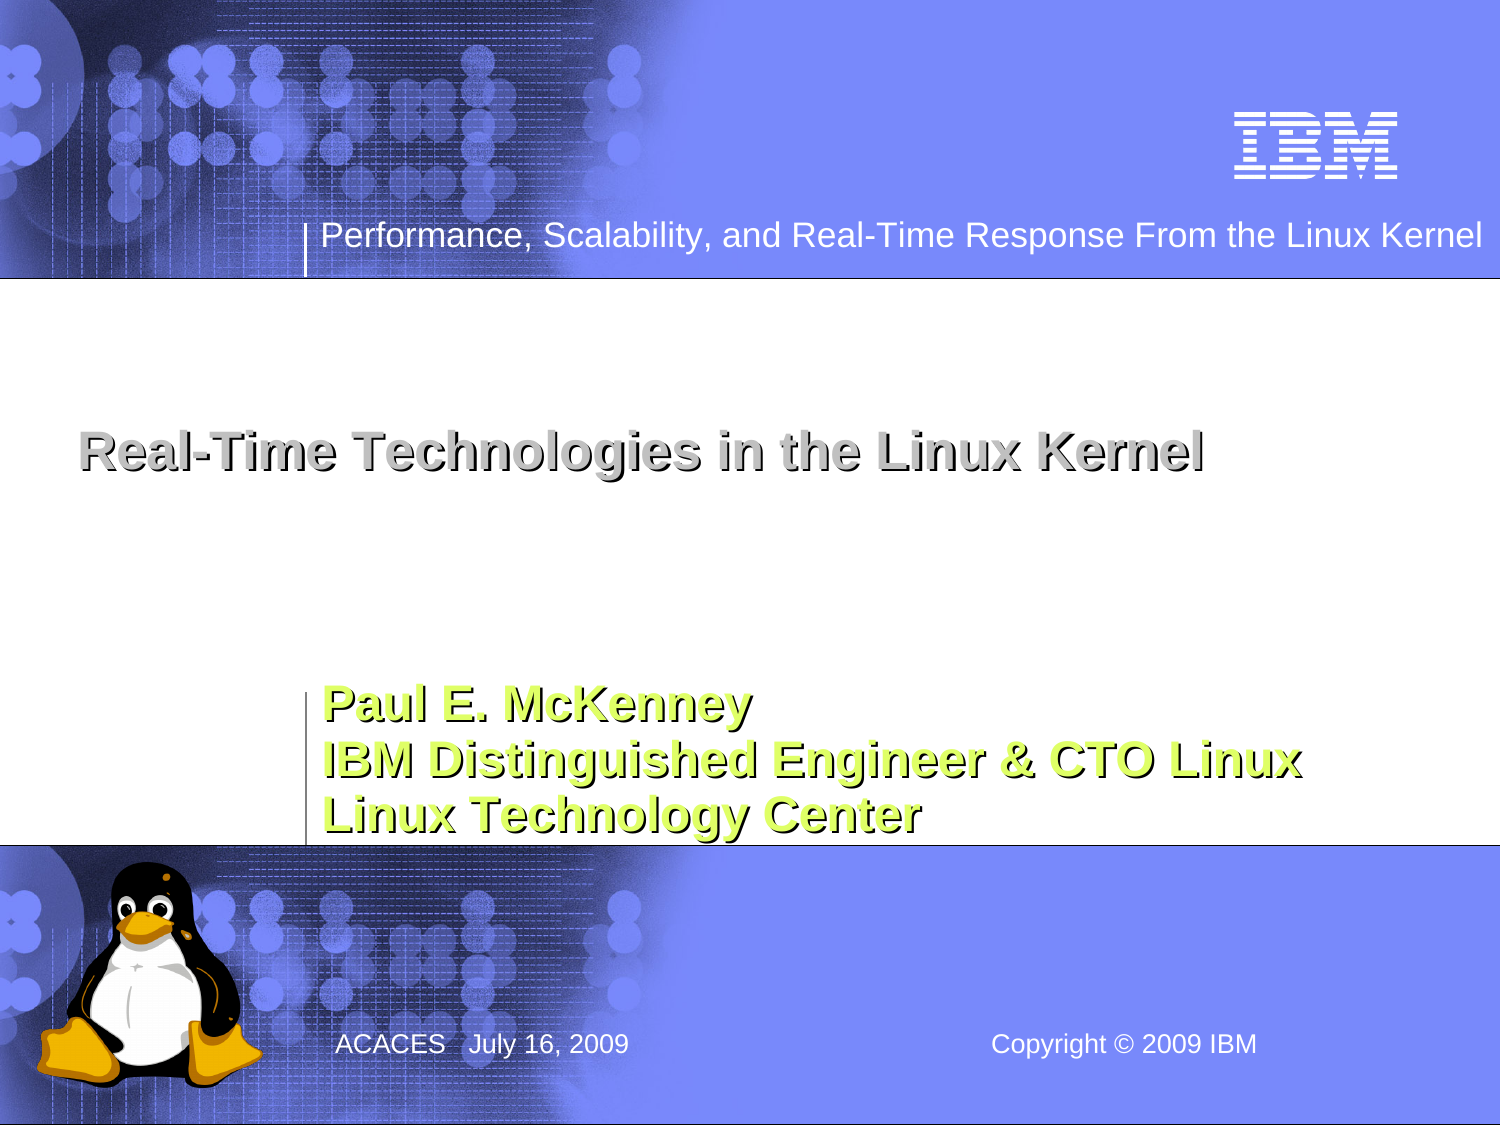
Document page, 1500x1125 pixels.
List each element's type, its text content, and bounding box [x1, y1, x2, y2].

subtitle Paul E. McKenney IBM Distinguished Engineer & CTO Linux Linux Technology Center [306, 667, 1357, 850]
picture [0, 846, 1500, 1124]
title Real-Time Technologies in the Linux Kernel [62, 412, 1388, 654]
picture [0, 0, 1500, 278]
